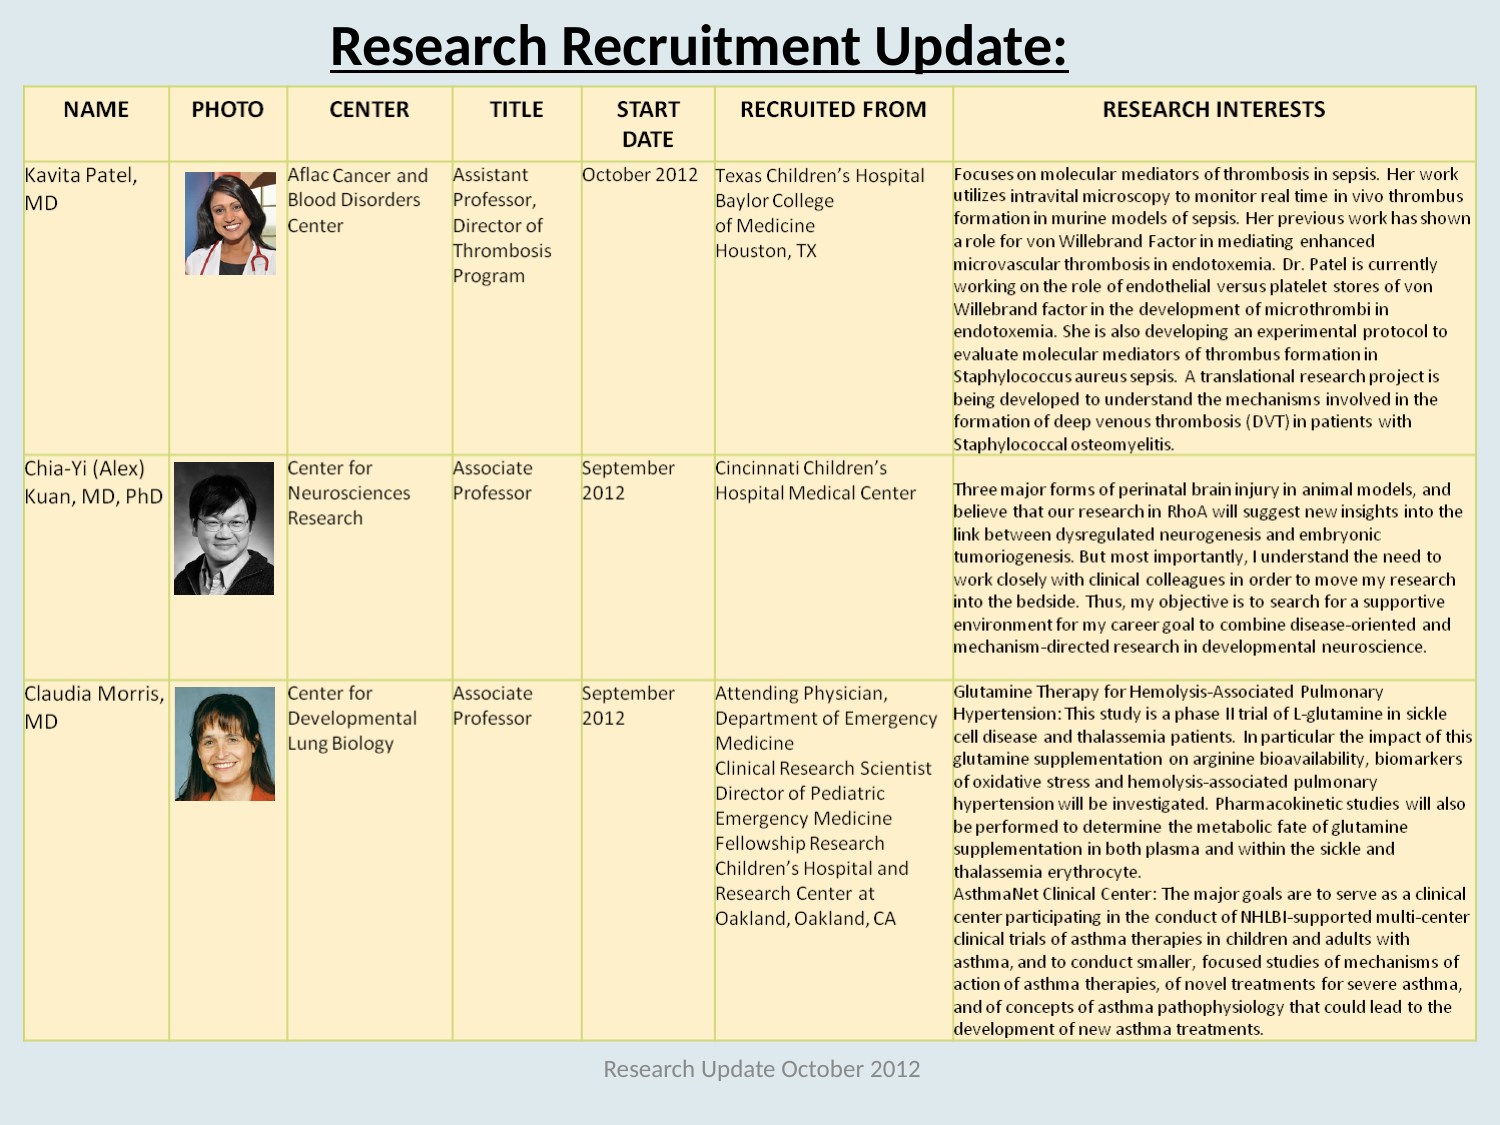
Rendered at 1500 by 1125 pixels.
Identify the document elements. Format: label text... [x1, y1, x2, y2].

text_box Research Recruitment Update: [0, 0, 1413, 88]
text_box Research Update October 2012 [525, 1053, 1000, 1098]
picture [12, 76, 1488, 1053]
